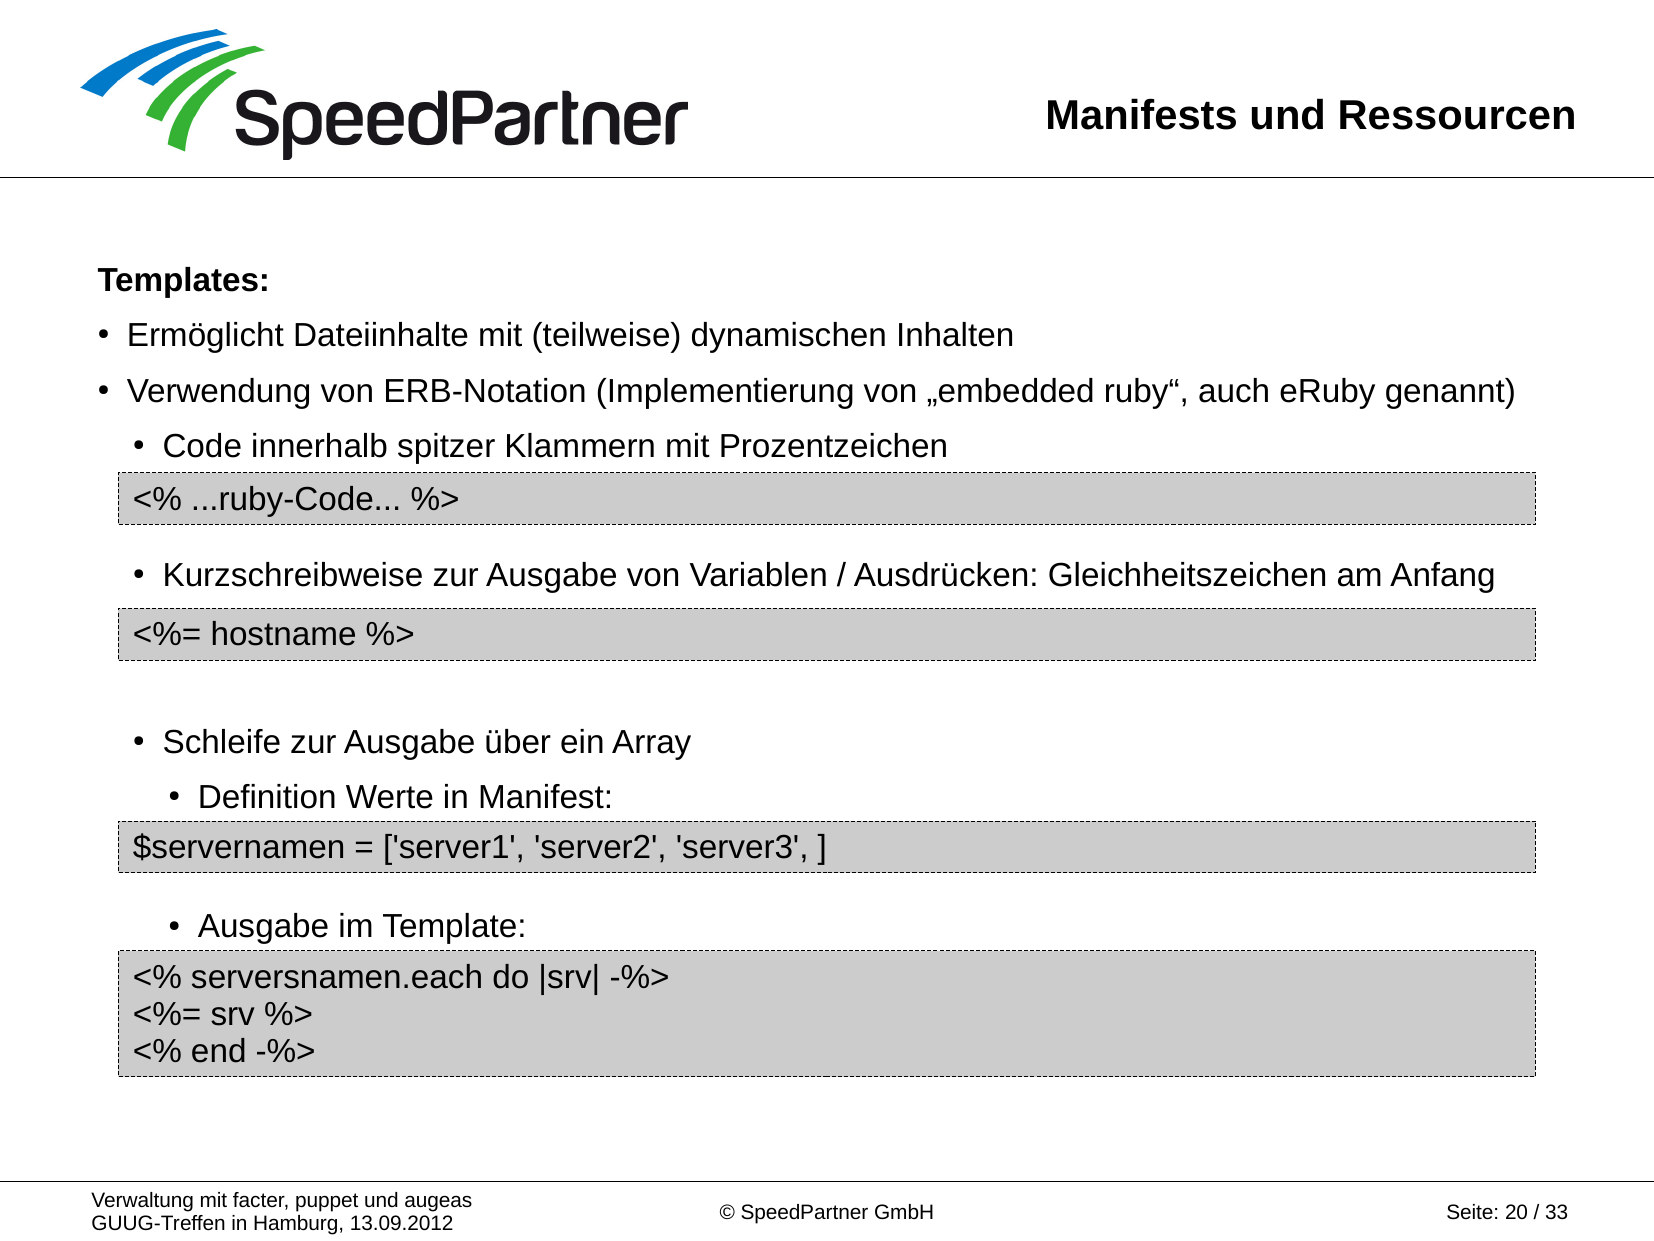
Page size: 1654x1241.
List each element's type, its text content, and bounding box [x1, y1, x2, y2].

picture [80, 29, 688, 160]
text_box Templates: Ermöglicht Dateiinhalte mit (teilweise) dynamischen Inhalten Verwendung von ERB-Notation (Implementierung von „embedded ruby“, auch eRuby genannt) Code innerhalb spitzer Klammern mit Prozentzeichen Kurzschreibweise zur Ausgabe von Variablen / Ausdrücken: Gleichheitszeichen am Anfang Schleife zur Ausgabe über ein Array Definition Werte in Manifest: Ausgabe im Template: [82, 253, 1565, 1177]
text_box $servernamen = ['server1', 'server2', 'server3', ] [118, 821, 1536, 873]
title Manifests und Ressourcen [590, 70, 1577, 160]
text_box <%= hostname %> [118, 608, 1536, 661]
text_box <% serversnamen.each do |srv| -%> <%= srv %> <% end -%> [118, 950, 1536, 1077]
text_box <% ...ruby-Code... %> [118, 472, 1536, 525]
